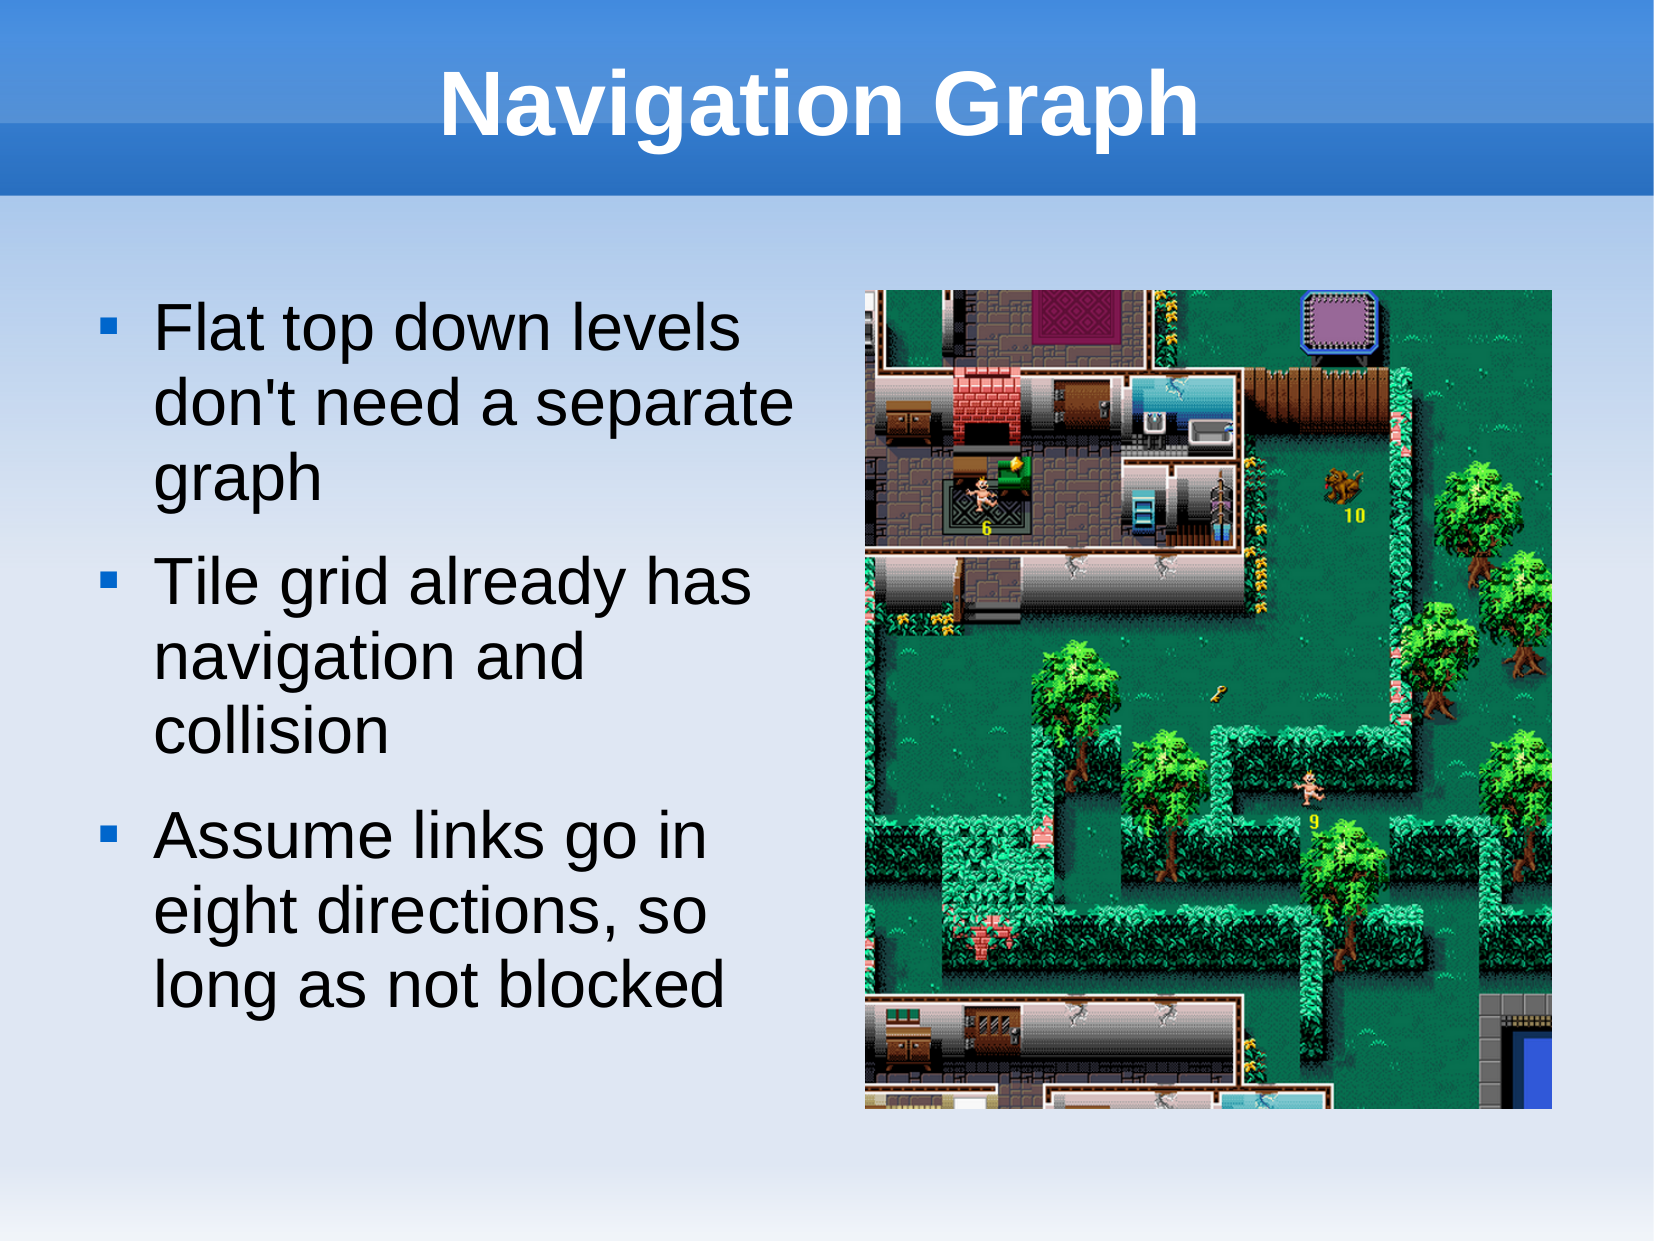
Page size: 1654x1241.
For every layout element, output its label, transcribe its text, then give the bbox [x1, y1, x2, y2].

title Navigation Graph [76, 0, 1565, 208]
picture [0, 0, 1654, 1241]
list Flat top down levels don't need a separate graph Tile grid already has navigation and collision Assume links go in eight directions, so long as not blocked [82, 290, 809, 1109]
